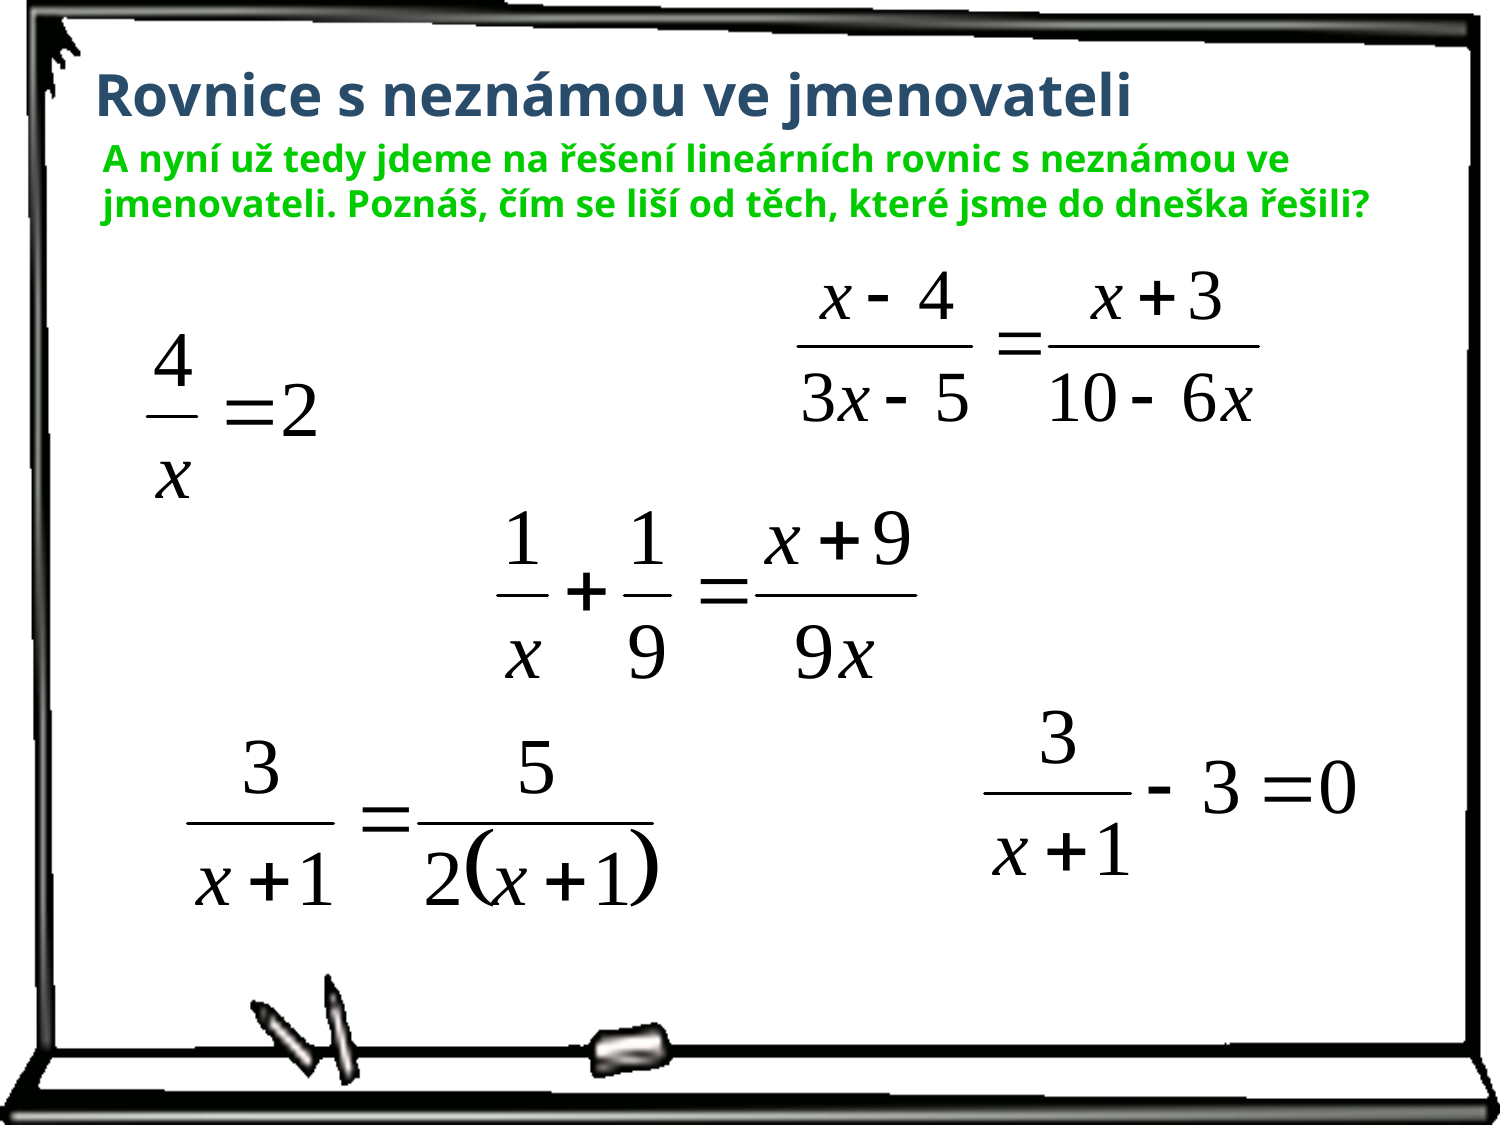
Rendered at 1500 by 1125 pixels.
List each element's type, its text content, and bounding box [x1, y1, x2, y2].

text_box Rovnice s neznámou ve jmenovateli [79, 54, 1415, 149]
text_box A nyní už tedy jdeme na řešení lineárních rovnic s neznámou ve jmenovateli. Poznáš, čím se liší od těch, které jsme do dneška řešili? [87, 144, 1452, 216]
picture [0, 0, 1500, 1125]
